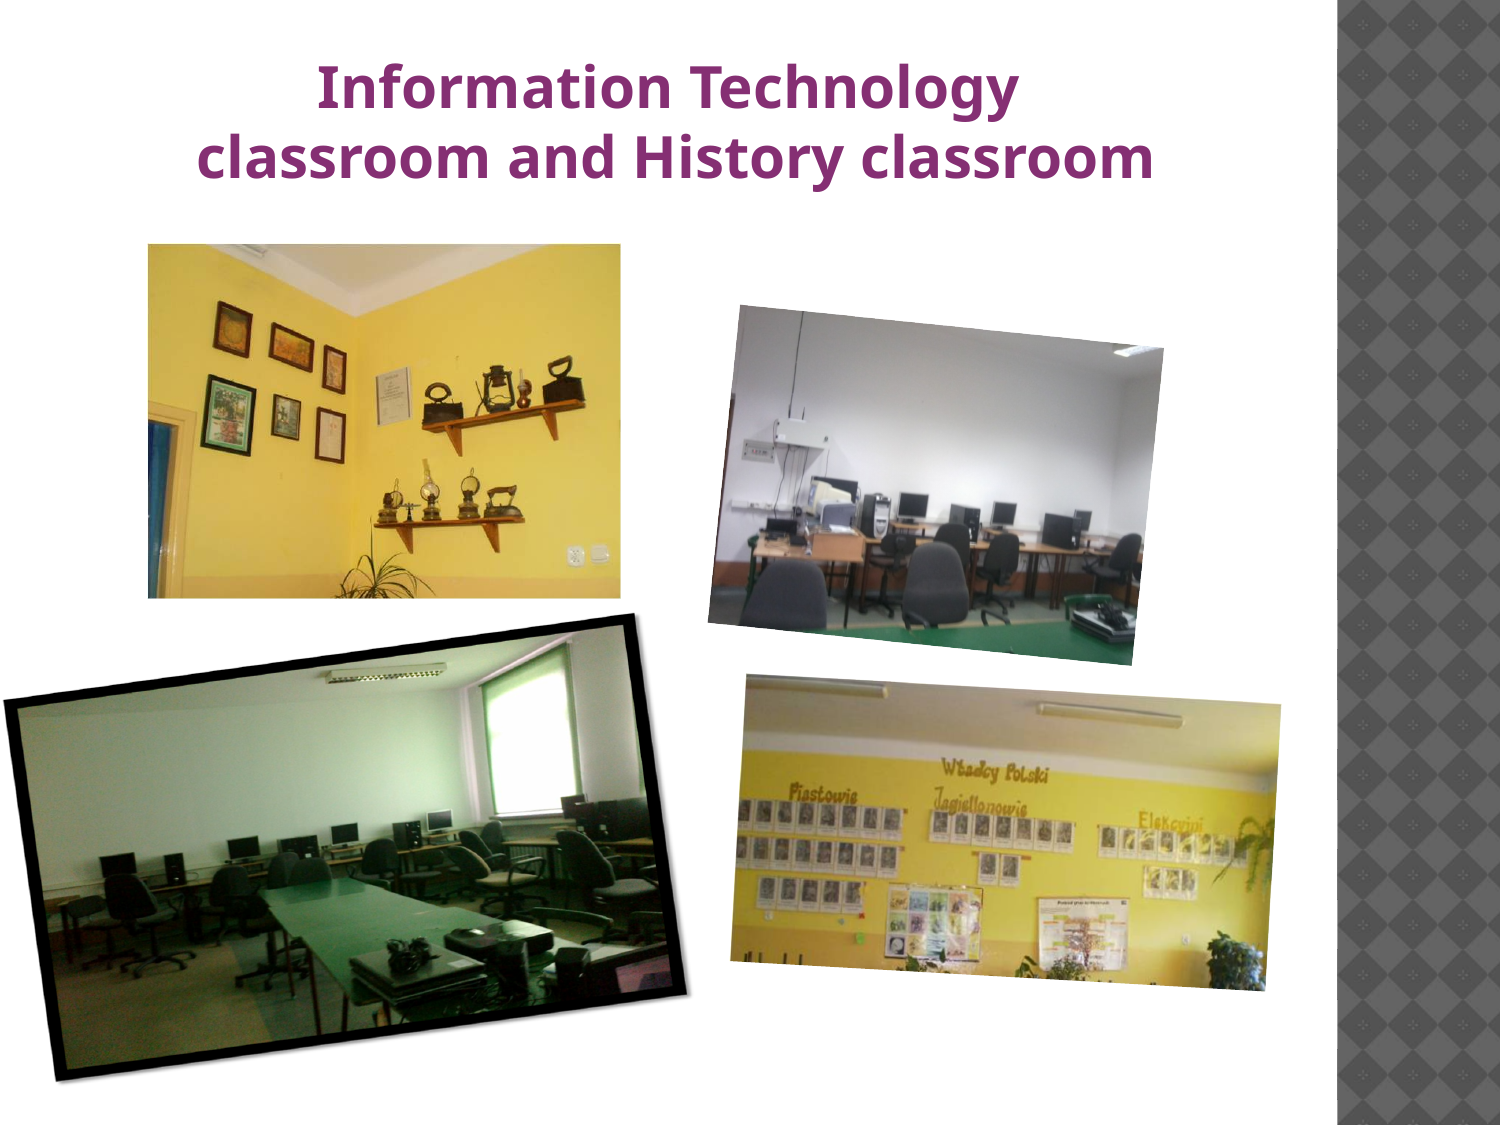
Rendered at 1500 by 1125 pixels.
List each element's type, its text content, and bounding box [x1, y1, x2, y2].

picture [707, 304, 1164, 666]
picture [728, 672, 1282, 992]
picture [1337, 0, 1500, 1125]
picture [0, 609, 697, 1089]
picture [147, 243, 621, 599]
title Information Technology classroom and History classroom [75, 42, 1263, 220]
